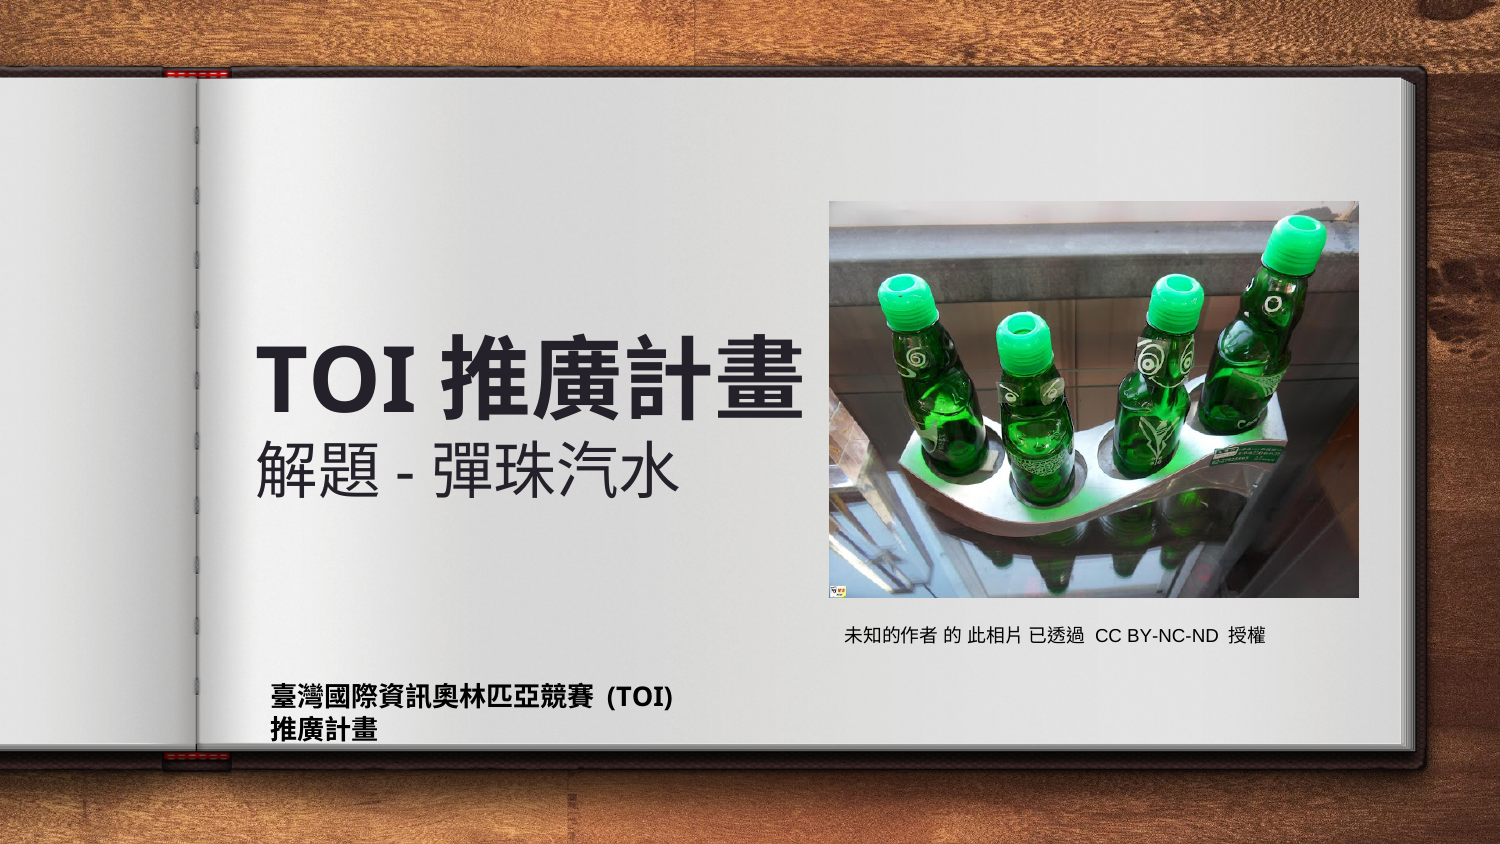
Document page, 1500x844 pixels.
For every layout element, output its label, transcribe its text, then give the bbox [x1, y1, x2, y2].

picture [829, 201, 1359, 598]
text_box 未知的作者 的 此相片 已透過 CC BY-NC-ND 授權 [829, 615, 1314, 654]
text_box TOI推廣計畫 解題-彈珠汽水 [240, 262, 829, 565]
